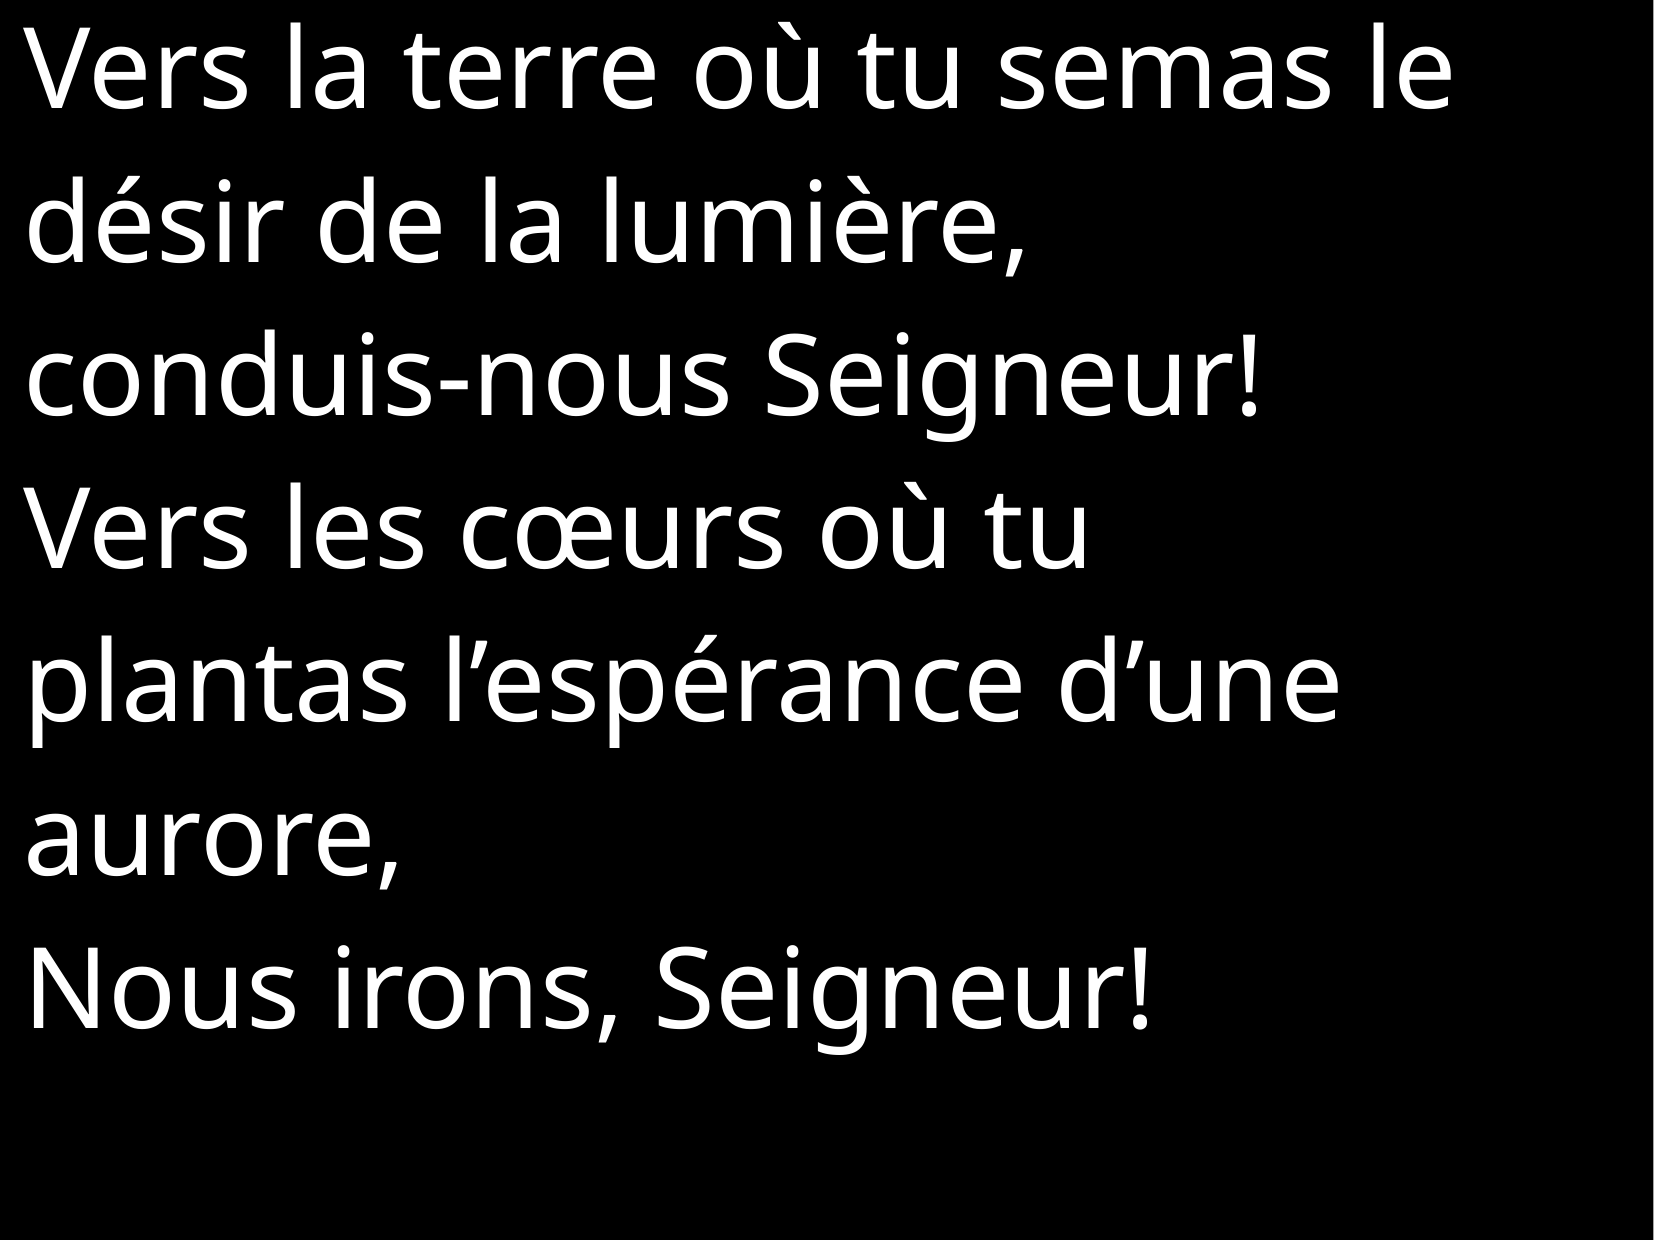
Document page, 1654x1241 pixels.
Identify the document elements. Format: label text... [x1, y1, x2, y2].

subtitle Vers la terre où tu semas le désir de la lumière, conduis-nous Seigneur! Vers les cœurs où tu plantas l’espérance d’une aurore, Nous irons, Seigneur! [23, 0, 1477, 1241]
